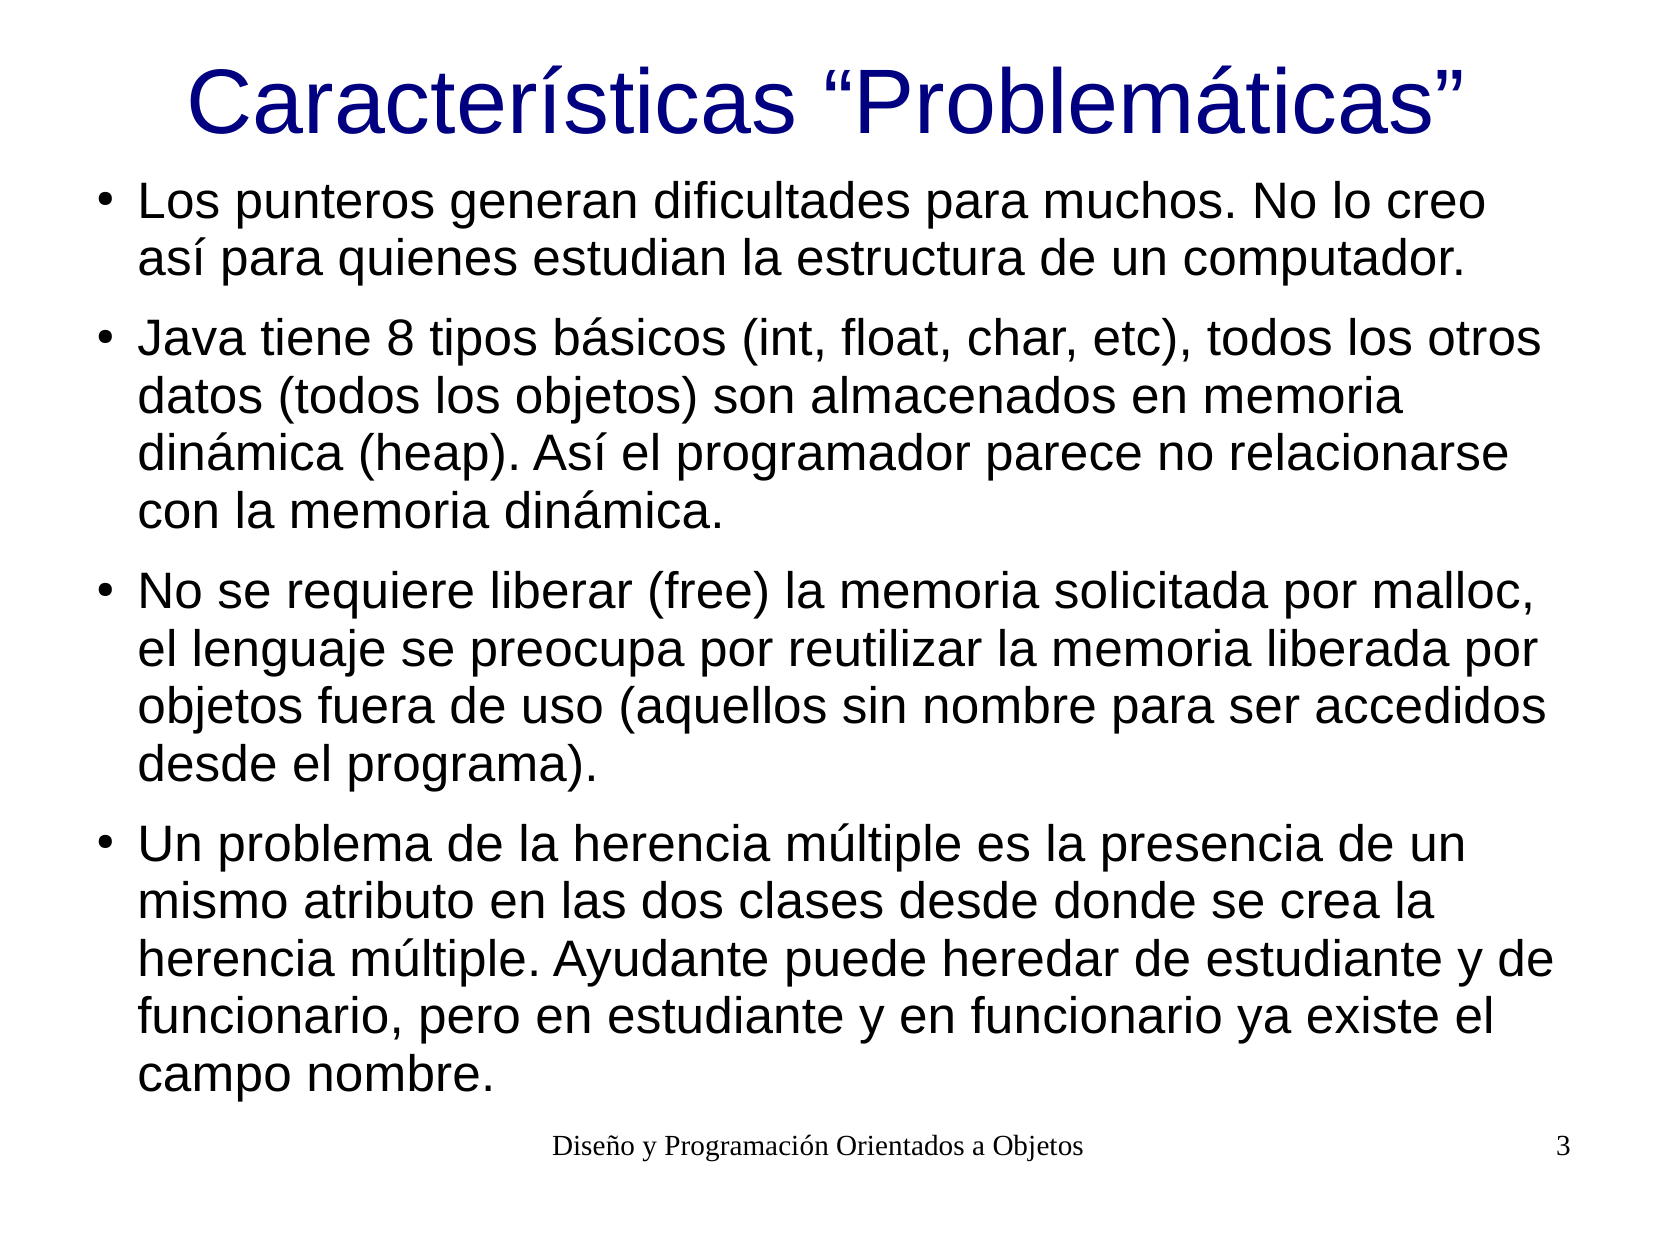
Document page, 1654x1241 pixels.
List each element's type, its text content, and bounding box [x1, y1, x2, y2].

list Los punteros generan dificultades para muchos. No lo creo así para quienes estudian la estructura de un computador. Java tiene 8 tipos básicos (int, float, char, etc), todos los otros datos (todos los objetos) son almacenados en memoria dinámica (heap). Así el programador parece no relacionarse con la memoria dinámica. No se requiere liberar (free) la memoria solicitada por malloc, el lenguaje se preocupa por reutilizar la memoria liberada por objetos fuera de uso (aquellos sin nombre para ser accedidos desde el programa). Un problema de la herencia múltiple es la presencia de un mismo atributo en las dos clases desde donde se crea la herencia múltiple. Ayudante puede heredar de estudiante y de funcionario, pero en estudiante y en funcionario ya existe el campo nombre. [82, 171, 1571, 1109]
title Características “Problemáticas” [82, 44, 1571, 159]
